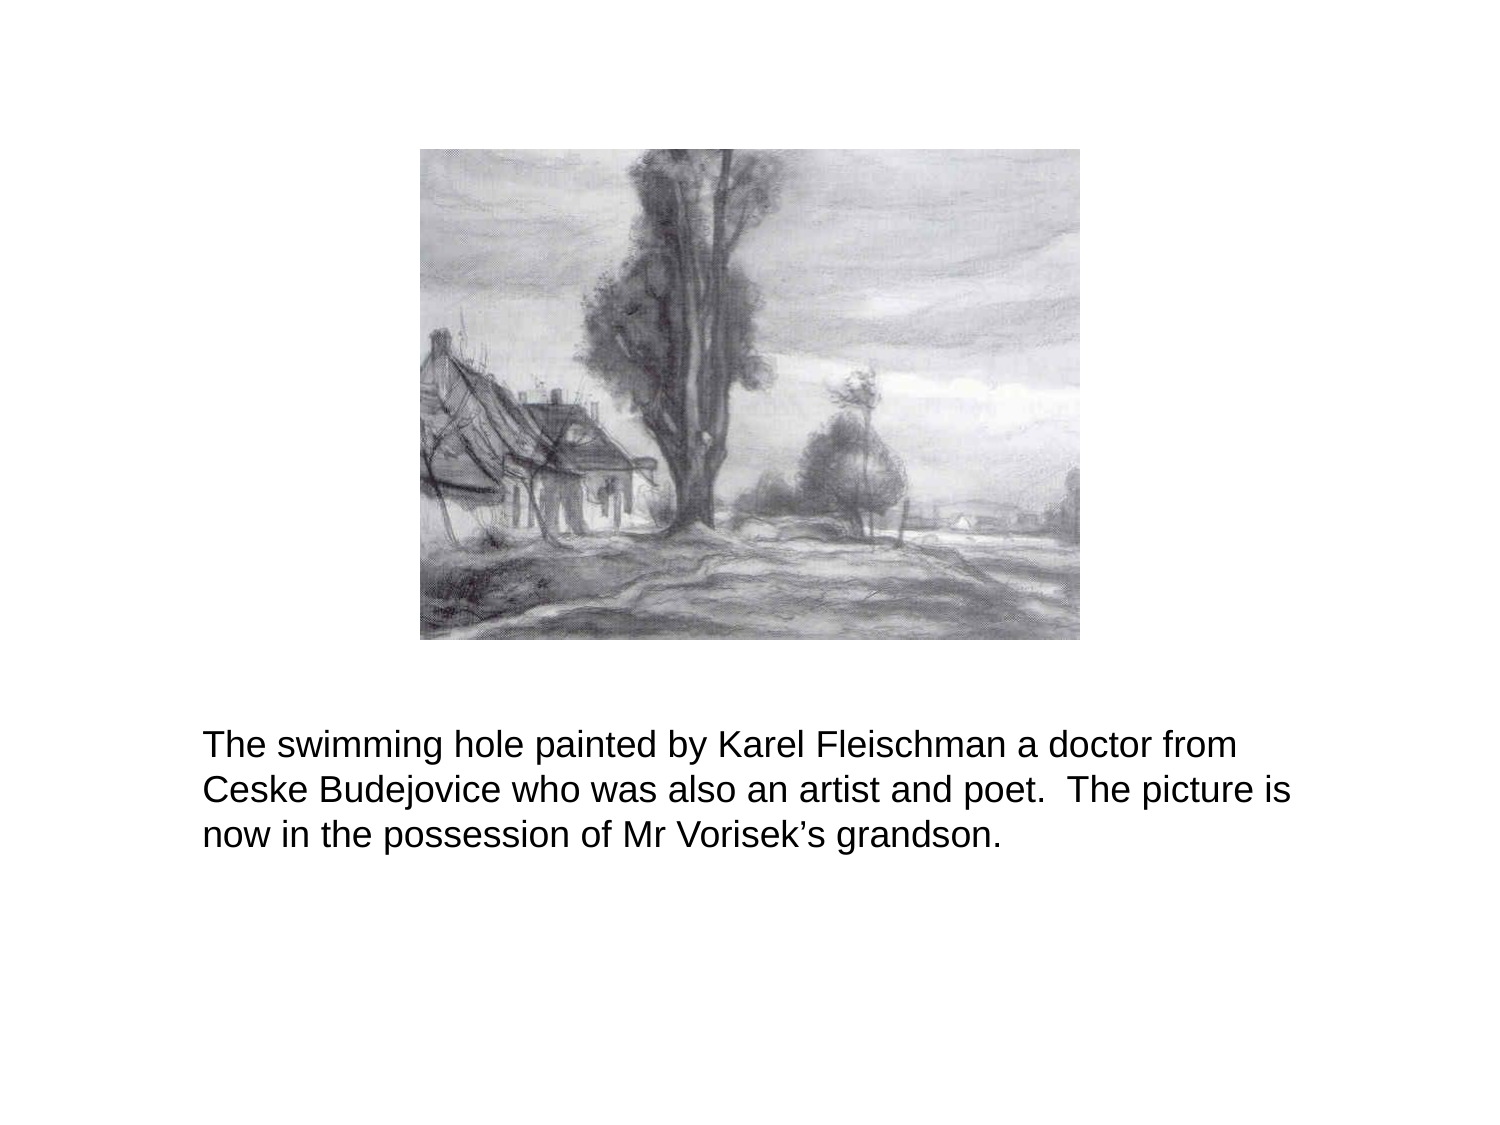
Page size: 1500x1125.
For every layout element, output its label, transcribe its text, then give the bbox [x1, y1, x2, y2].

picture [420, 149, 1080, 641]
text_box The swimming hole painted by Karel Fleischman a doctor from Ceske Budejovice who was also an artist and poet. The picture is now in the possession of Mr Vorisek’s grandson. [187, 712, 1338, 863]
